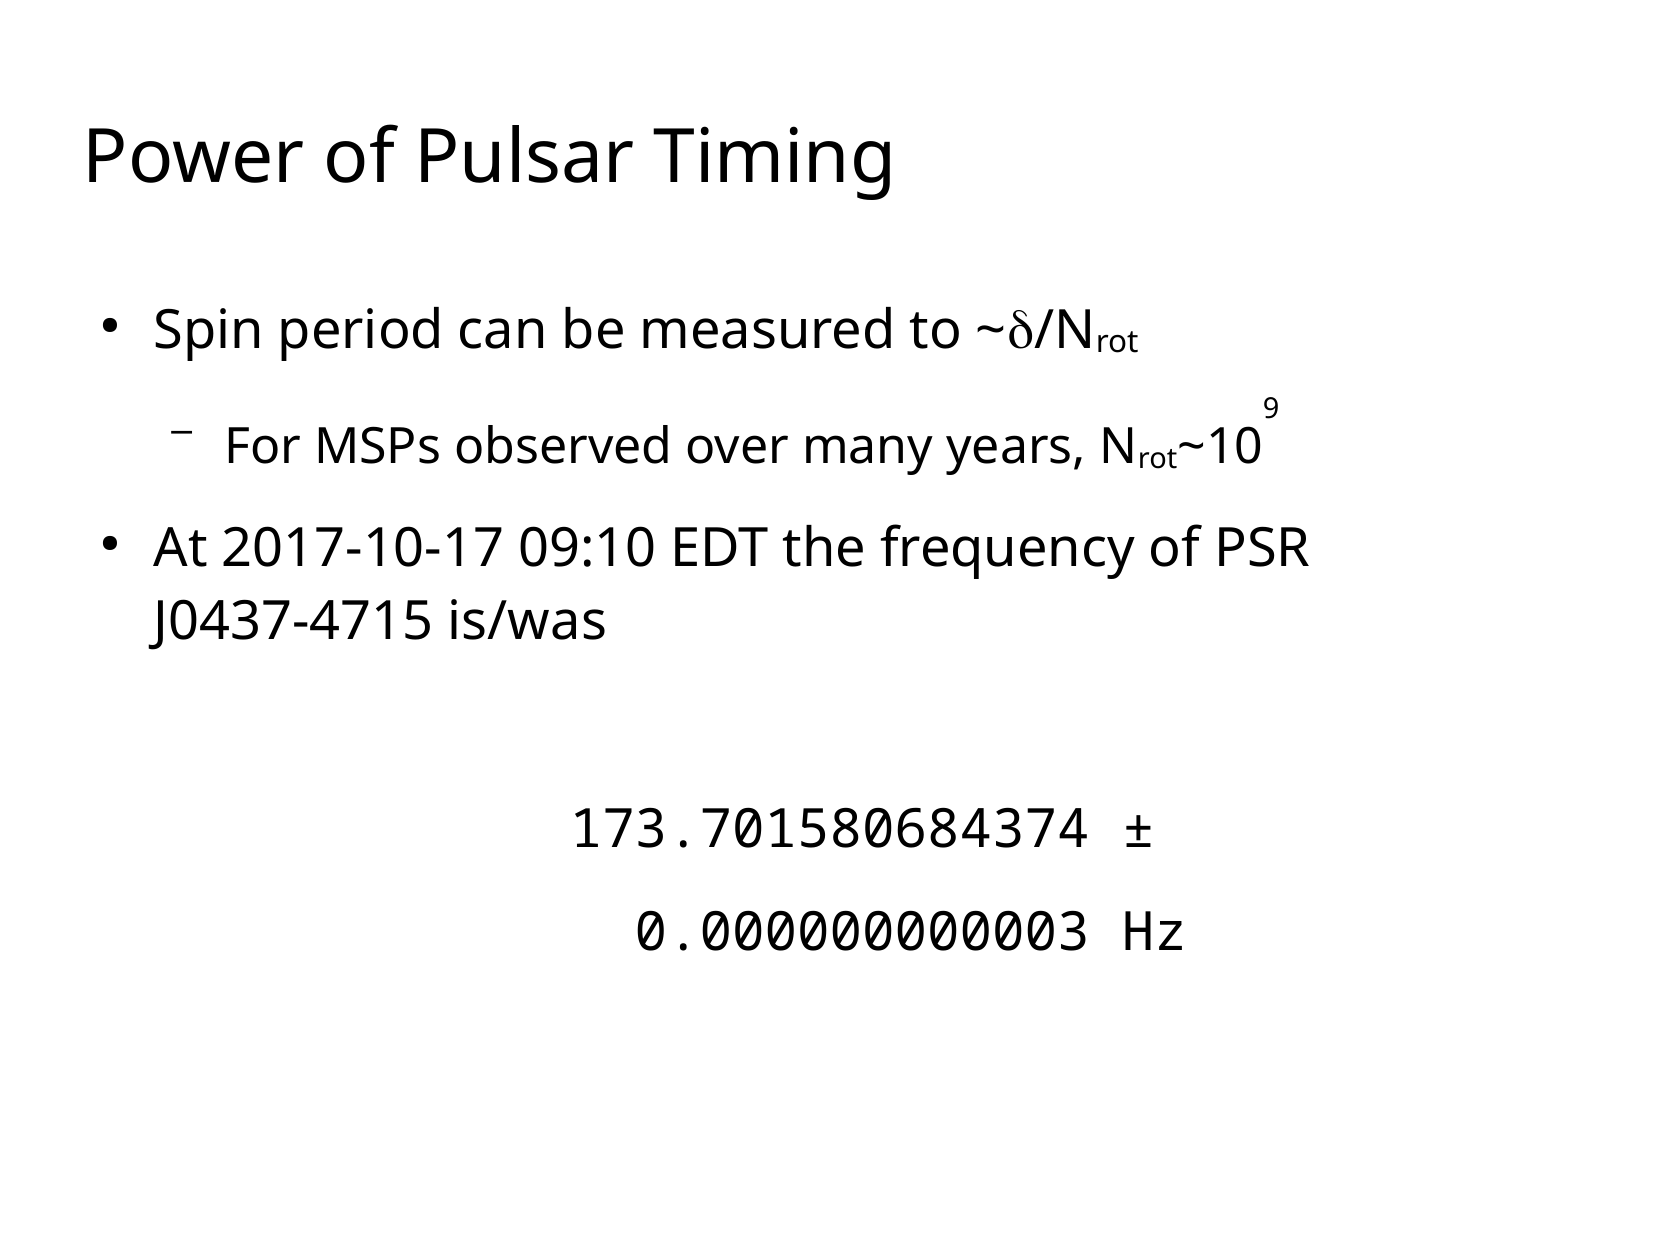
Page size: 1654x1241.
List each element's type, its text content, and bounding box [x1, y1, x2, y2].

list Spin period can be measured to ~d/Nrot For MSPs observed over many years, Nrot~109 At 2017-10-17 09:10 EDT the frequency of PSR J0437-4715 is/was 173.701580684374 ± 0.000000000003 Hz [82, 290, 1571, 1126]
title Power of Pulsar Timing [82, 49, 1571, 257]
